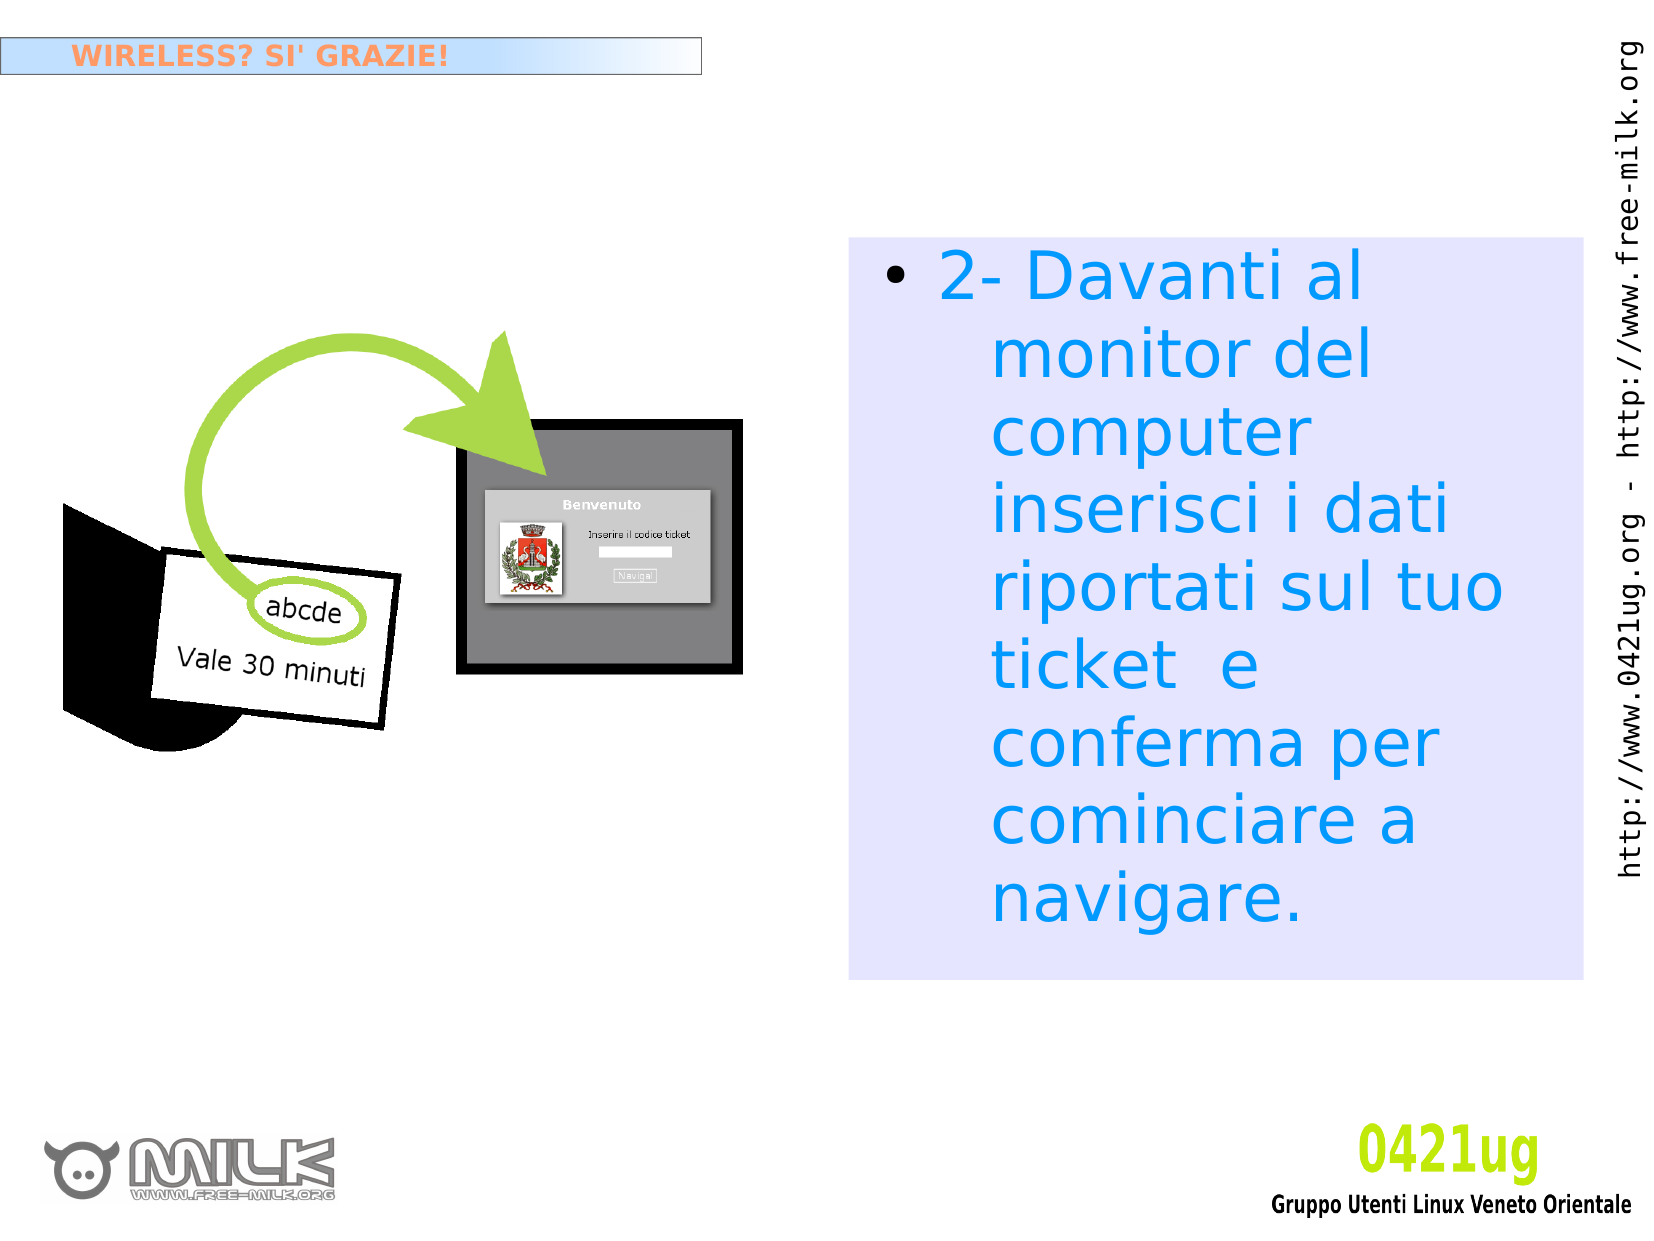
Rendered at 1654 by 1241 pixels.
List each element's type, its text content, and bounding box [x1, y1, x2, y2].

picture [40, 1133, 338, 1205]
picture [63, 235, 790, 962]
list 2- Davanti al monitor del computer inserisci i dati riportati sul tuo ticket e conferma per cominciare a navigare. [848, 237, 1584, 980]
picture [1272, 1123, 1631, 1218]
